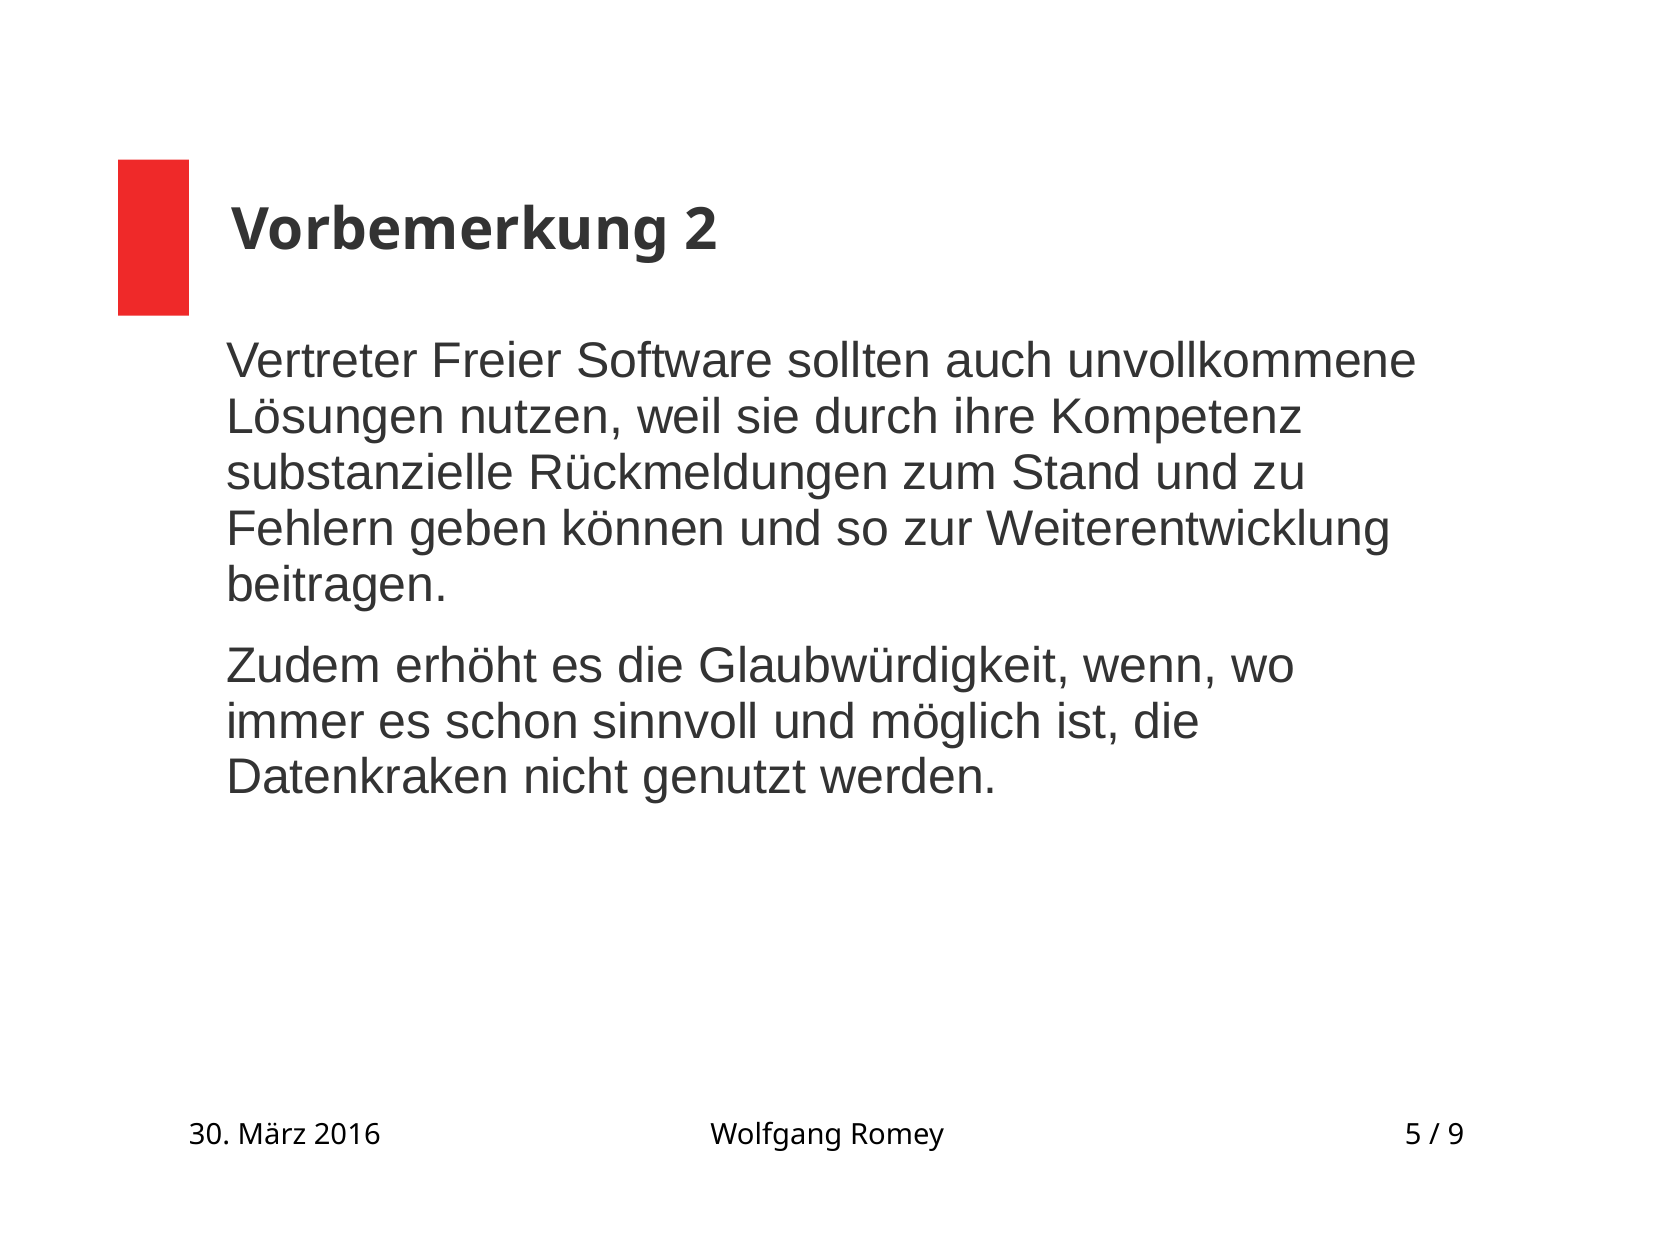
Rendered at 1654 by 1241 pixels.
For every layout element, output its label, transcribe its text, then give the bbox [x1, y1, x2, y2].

list Vertreter Freier Software sollten auch unvollkommene Lösungen nutzen, weil sie durch ihre Kompetenz substanzielle Rückmeldungen zum Stand und zu Fehlern geben können und so zur Weiterentwicklung beitragen. Zudem erhöht es die Glaubwürdigkeit, wenn, wo immer es schon sinnvoll und möglich ist, die Datenkraken nicht genutzt werden. [226, 332, 1441, 967]
title Vorbemerkung 2 [231, 177, 1477, 277]
